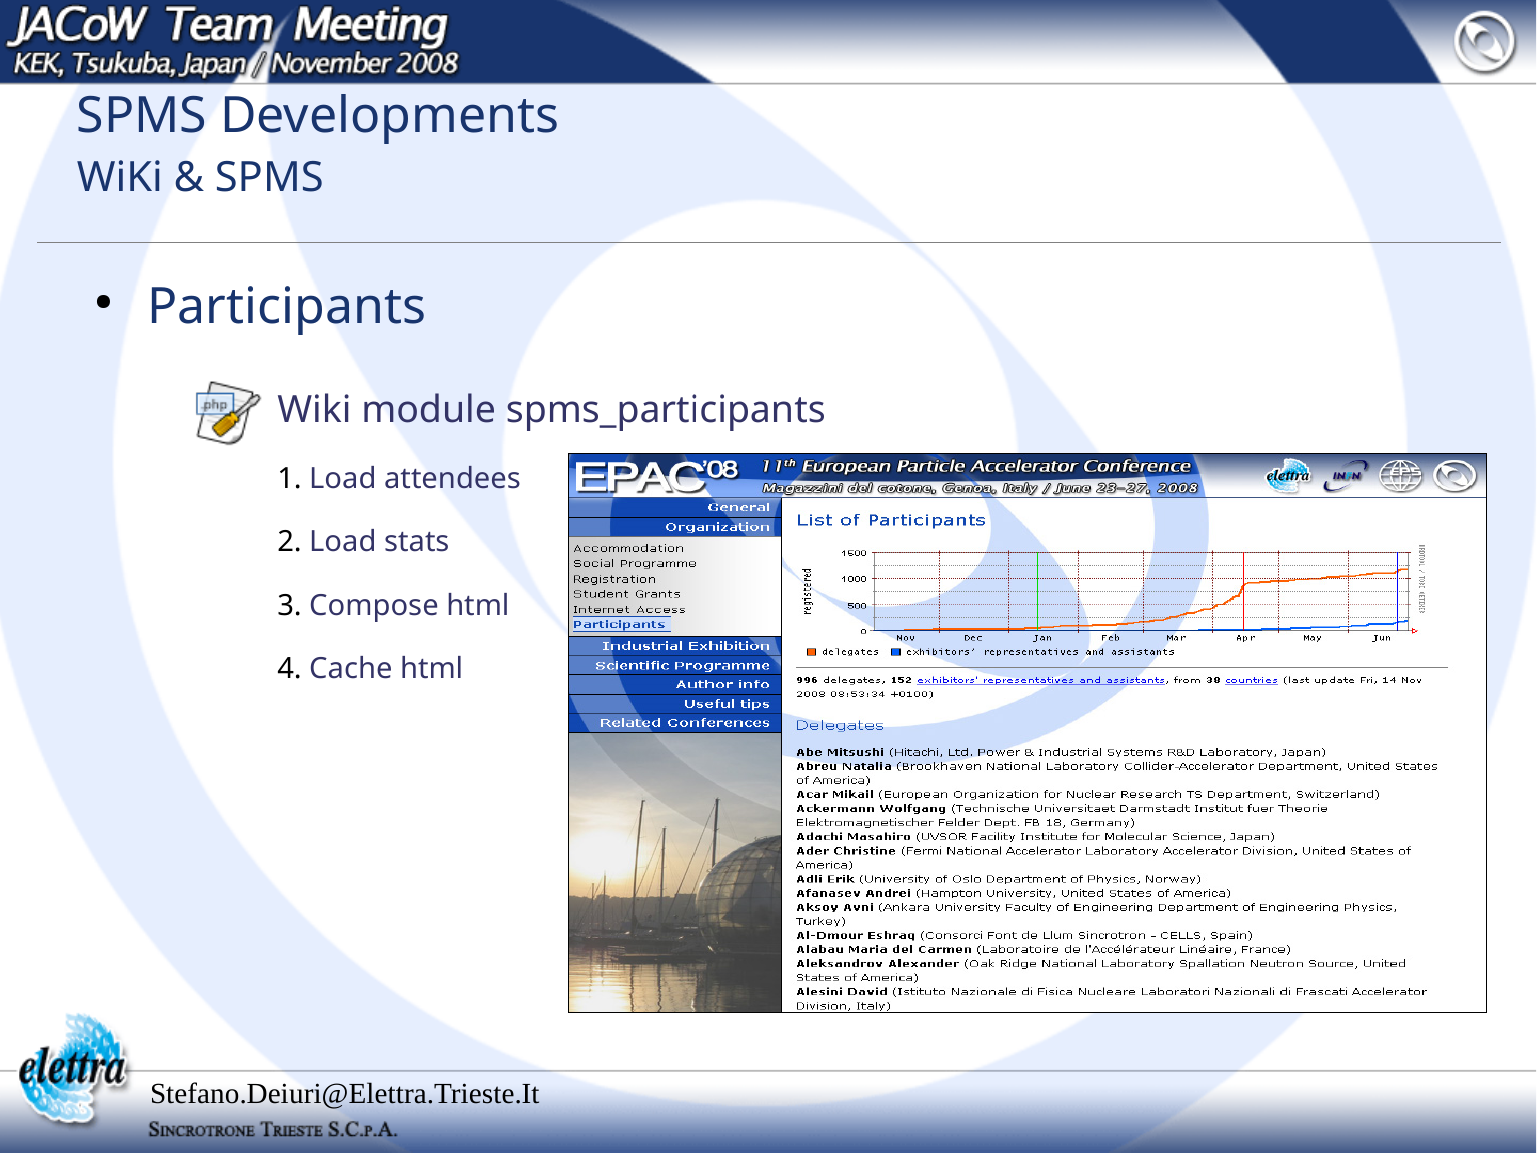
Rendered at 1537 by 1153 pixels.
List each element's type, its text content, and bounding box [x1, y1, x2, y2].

text_box Wiki module spms_participants Load attendees Load stats Compose html Cache html [262, 375, 1501, 1051]
title SPMS Developments WiKi & SPMS [76, 89, 1460, 262]
picture [0, 0, 1537, 1153]
list Participants [76, 269, 1460, 1031]
